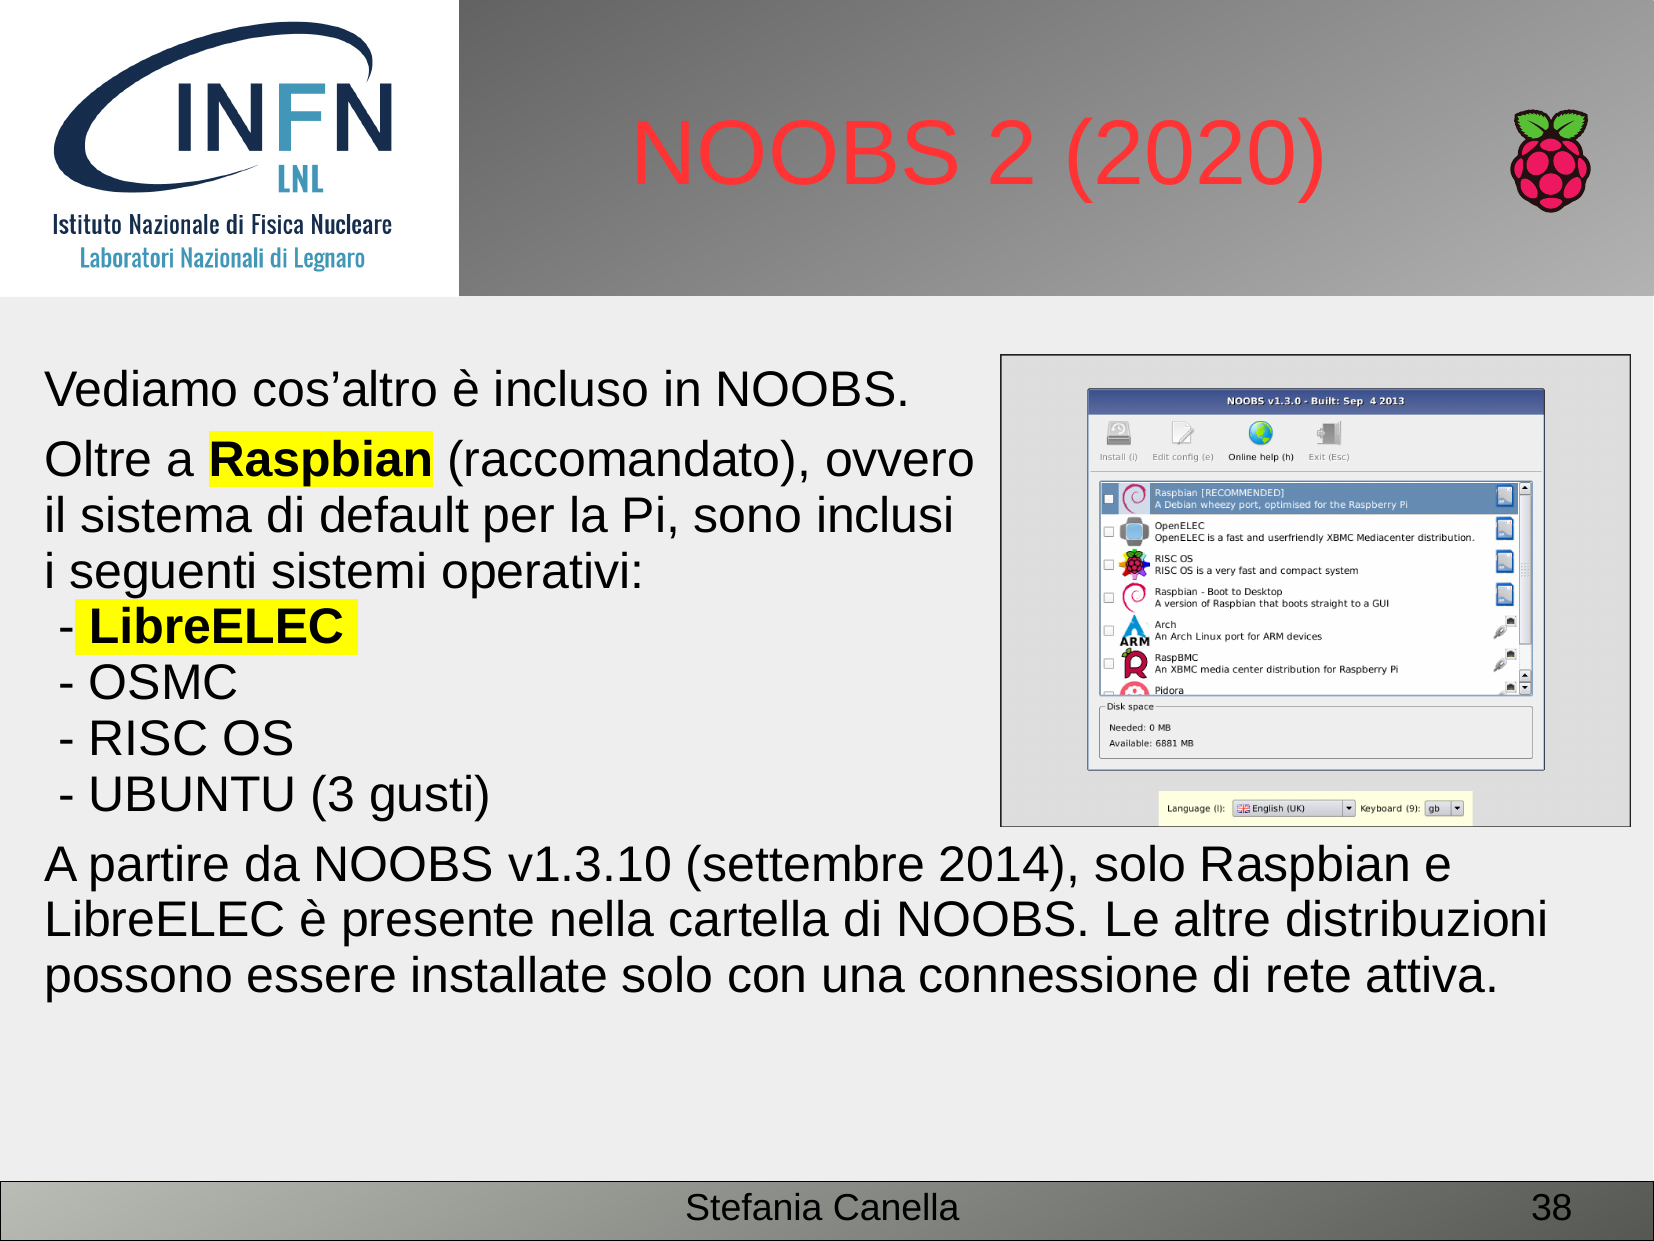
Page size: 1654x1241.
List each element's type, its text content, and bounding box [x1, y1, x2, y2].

text_box Vediamo cos’altro è incluso in NOOBS. Oltre a Raspbian (raccomandato), ovvero il sistema di default per la Pi, sono inclusi i seguenti sistemi operativi: - LibreELEC - OSMC - RISC OS - UBUNTU (3 gusti) A partire da NOOBS v1.3.10 (settembre 2014), solo Raspbian e LibreELEC è presente nella cartella di NOOBS. Le altre distribuzioni possono essere installate solo con una connessione di rete attiva. [0, 354, 1654, 1088]
text_box [459, 0, 1654, 296]
title NOOBS 2 (2020) [459, 49, 1571, 257]
text_box Stefania Canella [670, 1178, 984, 1241]
text_box [984, 1181, 1516, 1241]
picture [1000, 354, 1631, 827]
text_box 34 [1516, 1178, 1654, 1241]
picture [0, 0, 459, 297]
text_box [0, 1181, 670, 1241]
